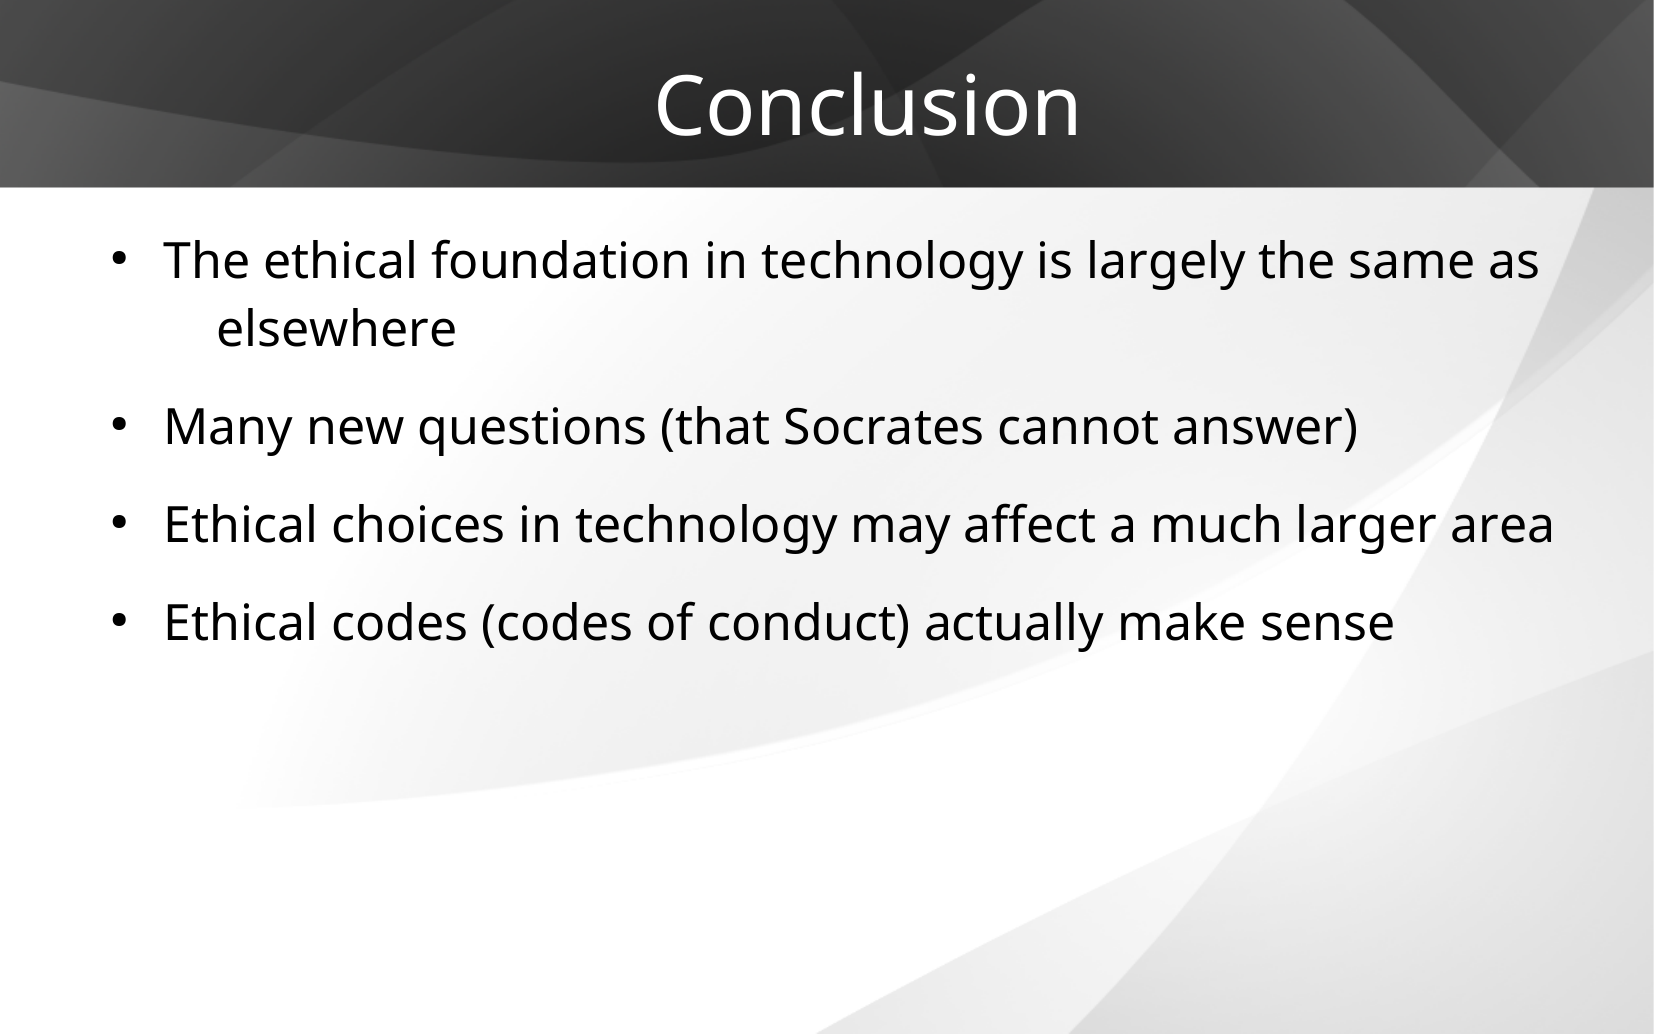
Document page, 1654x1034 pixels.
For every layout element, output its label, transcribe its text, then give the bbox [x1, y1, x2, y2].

title Conclusion [124, 0, 1613, 208]
list The ethical foundation in technology is largely the same as elsewhere Many new questions (that Socrates cannot answer) Ethical choices in technology may affect a much larger area Ethical codes (codes of conduct) actually make sense [75, 225, 1613, 1013]
picture [0, 0, 1654, 1034]
